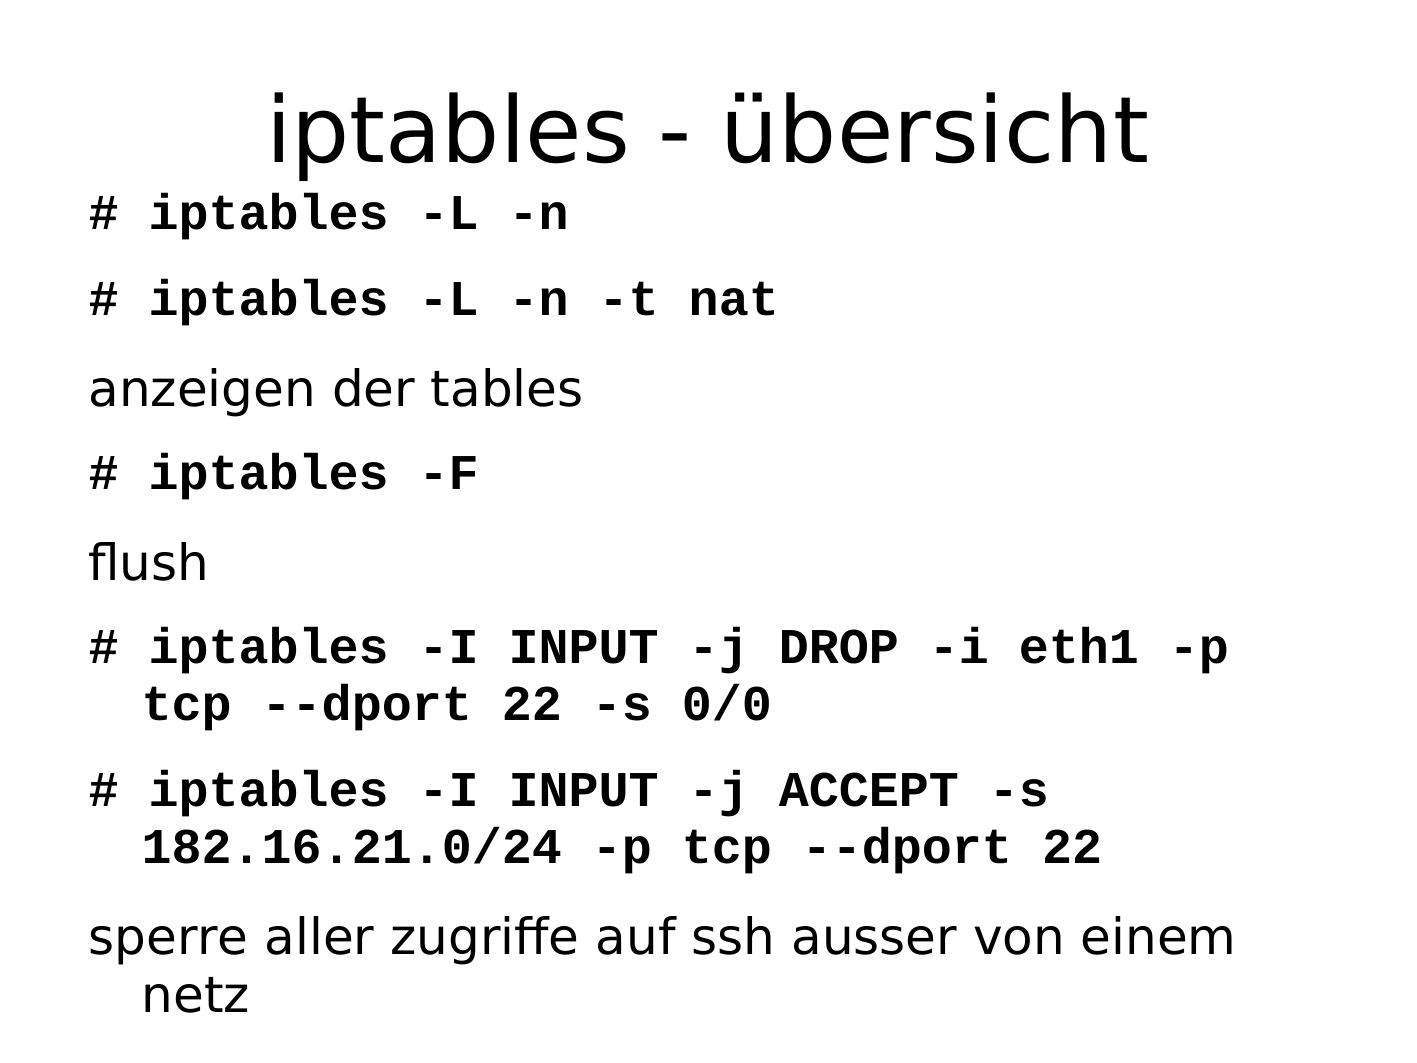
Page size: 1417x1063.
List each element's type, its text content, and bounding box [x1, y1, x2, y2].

title iptables - übersicht [70, 49, 1346, 187]
list # iptables -L -n # iptables -L -n -t nat anzeigen der tables # iptables -F flush # iptables -I INPUT -j DROP -i eth1 -p tcp --dport 22 -s 0/0 # iptables -I INPUT -j ACCEPT -s 182.16.21.0/24 -p tcp --dport 22 sperre aller zugriffe auf ssh ausser von einem netz [70, 187, 1346, 1013]
